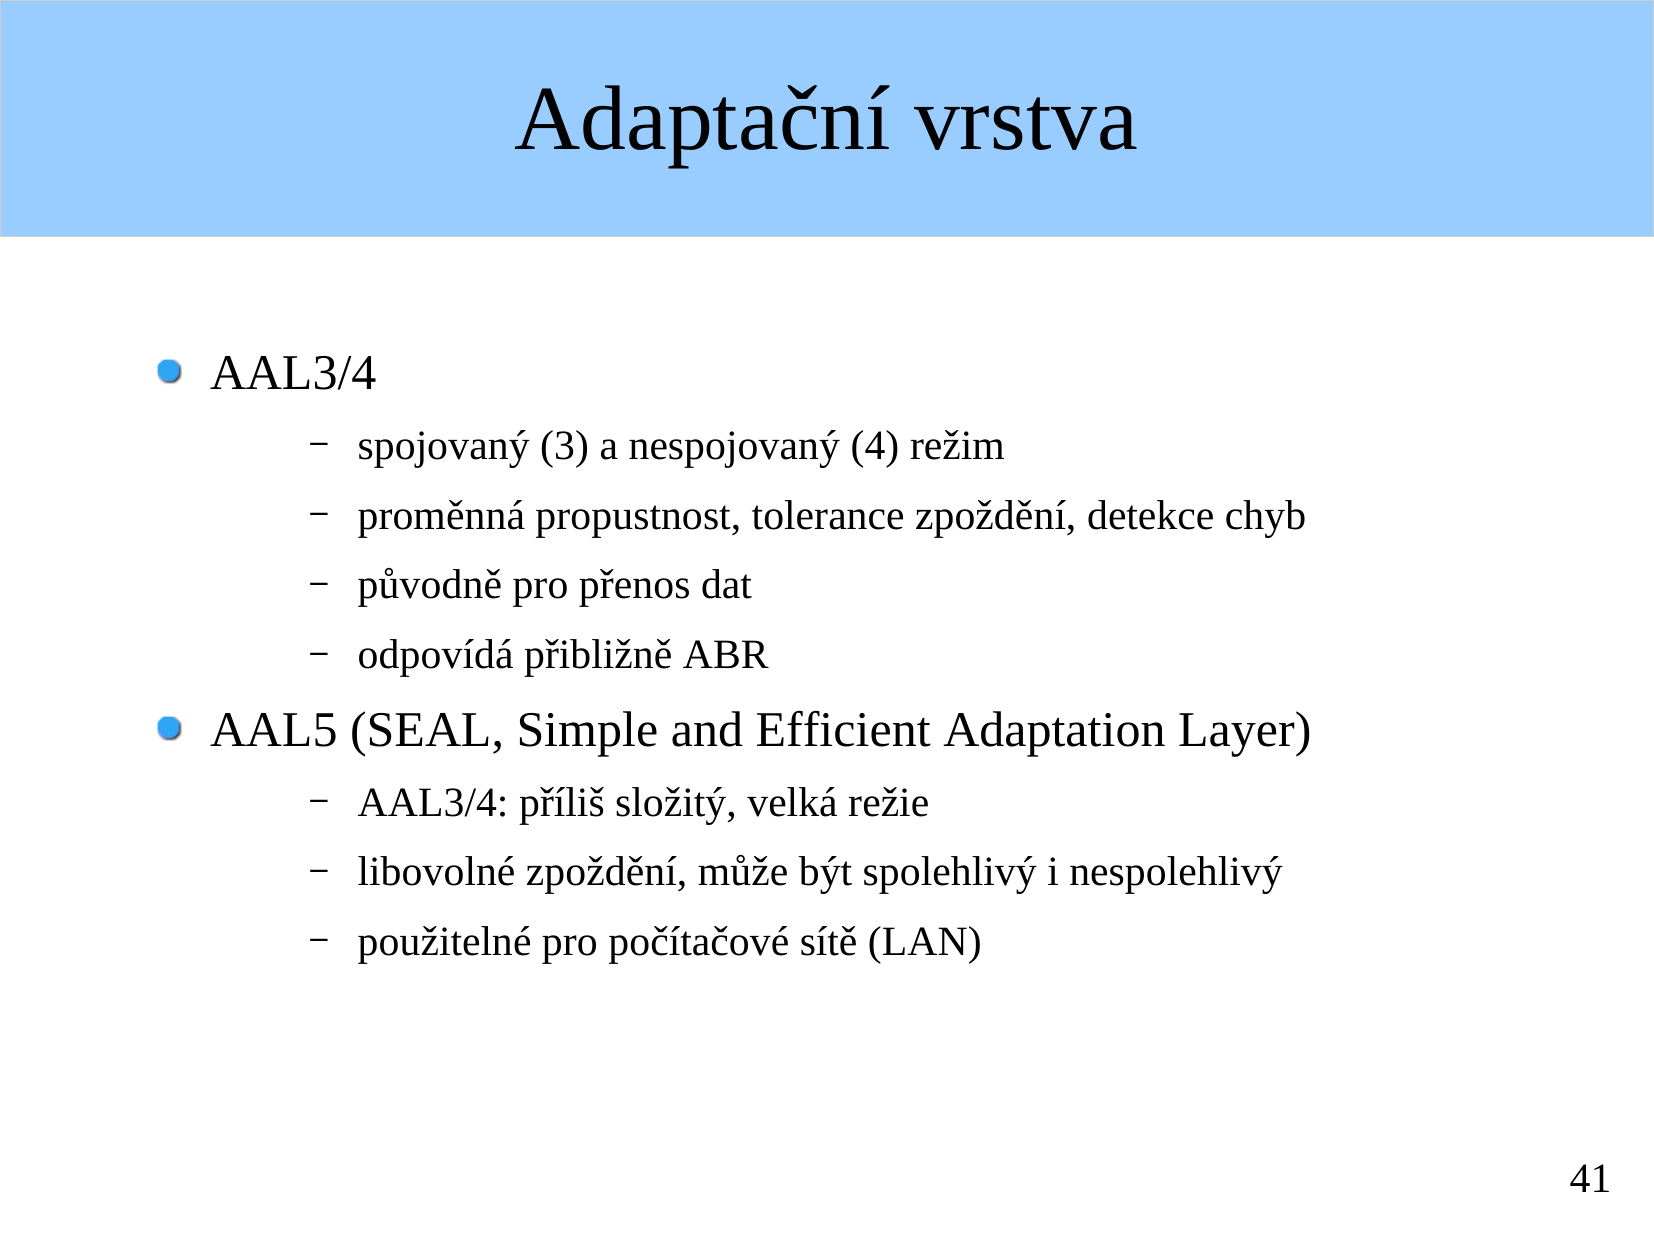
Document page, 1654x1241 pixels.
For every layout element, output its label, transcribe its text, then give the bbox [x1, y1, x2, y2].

list AAL3/4 spojovaný (3) a nespojovaný (4) režim proměnná propustnost, tolerance zpoždění, detekce chyb původně pro přenos dat odpovídá přibližně ABR AAL5 (SEAL, Simple and Efficient Adaptation Layer) AAL3/4: příliš složitý, velká režie libovolné zpoždění, může být spolehlivý i nespolehlivý použitelné pro počítačové sítě (LAN) [121, 344, 1534, 1152]
title Adaptační vrstva [0, 0, 1654, 237]
